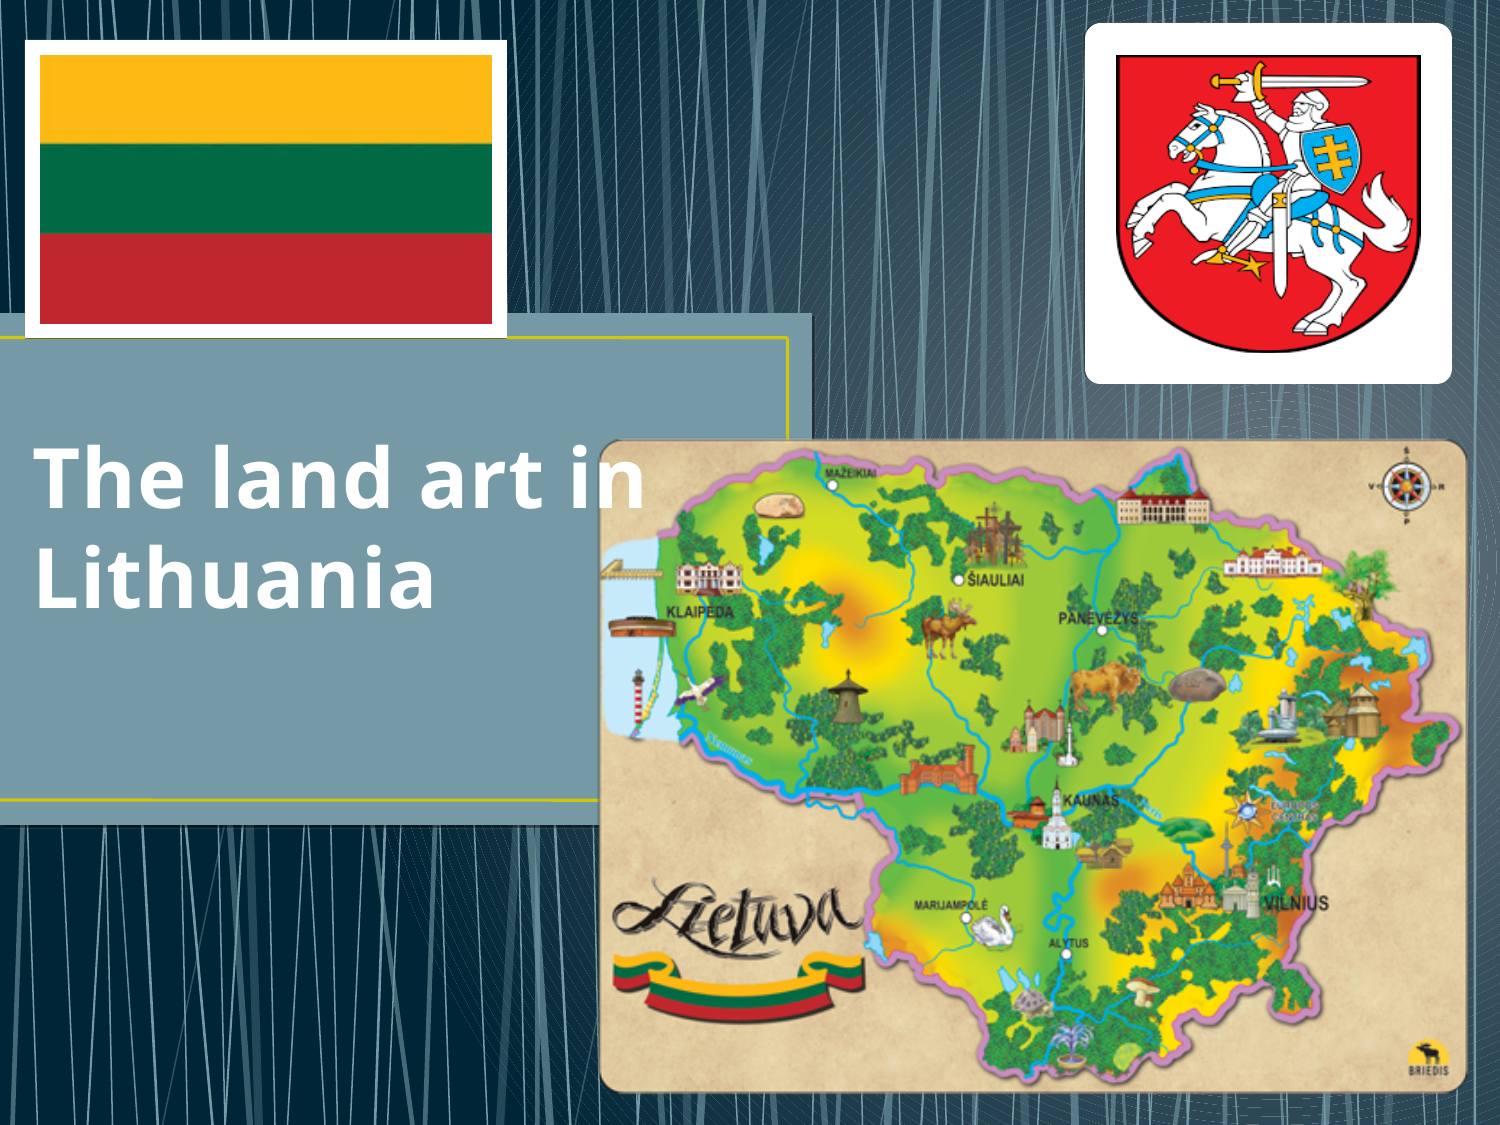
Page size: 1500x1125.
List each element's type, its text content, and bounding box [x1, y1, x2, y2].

picture [1116, 54, 1421, 354]
picture [39, 54, 493, 324]
picture [584, 420, 1482, 1106]
title The land art in Lithuania [17, 338, 798, 551]
